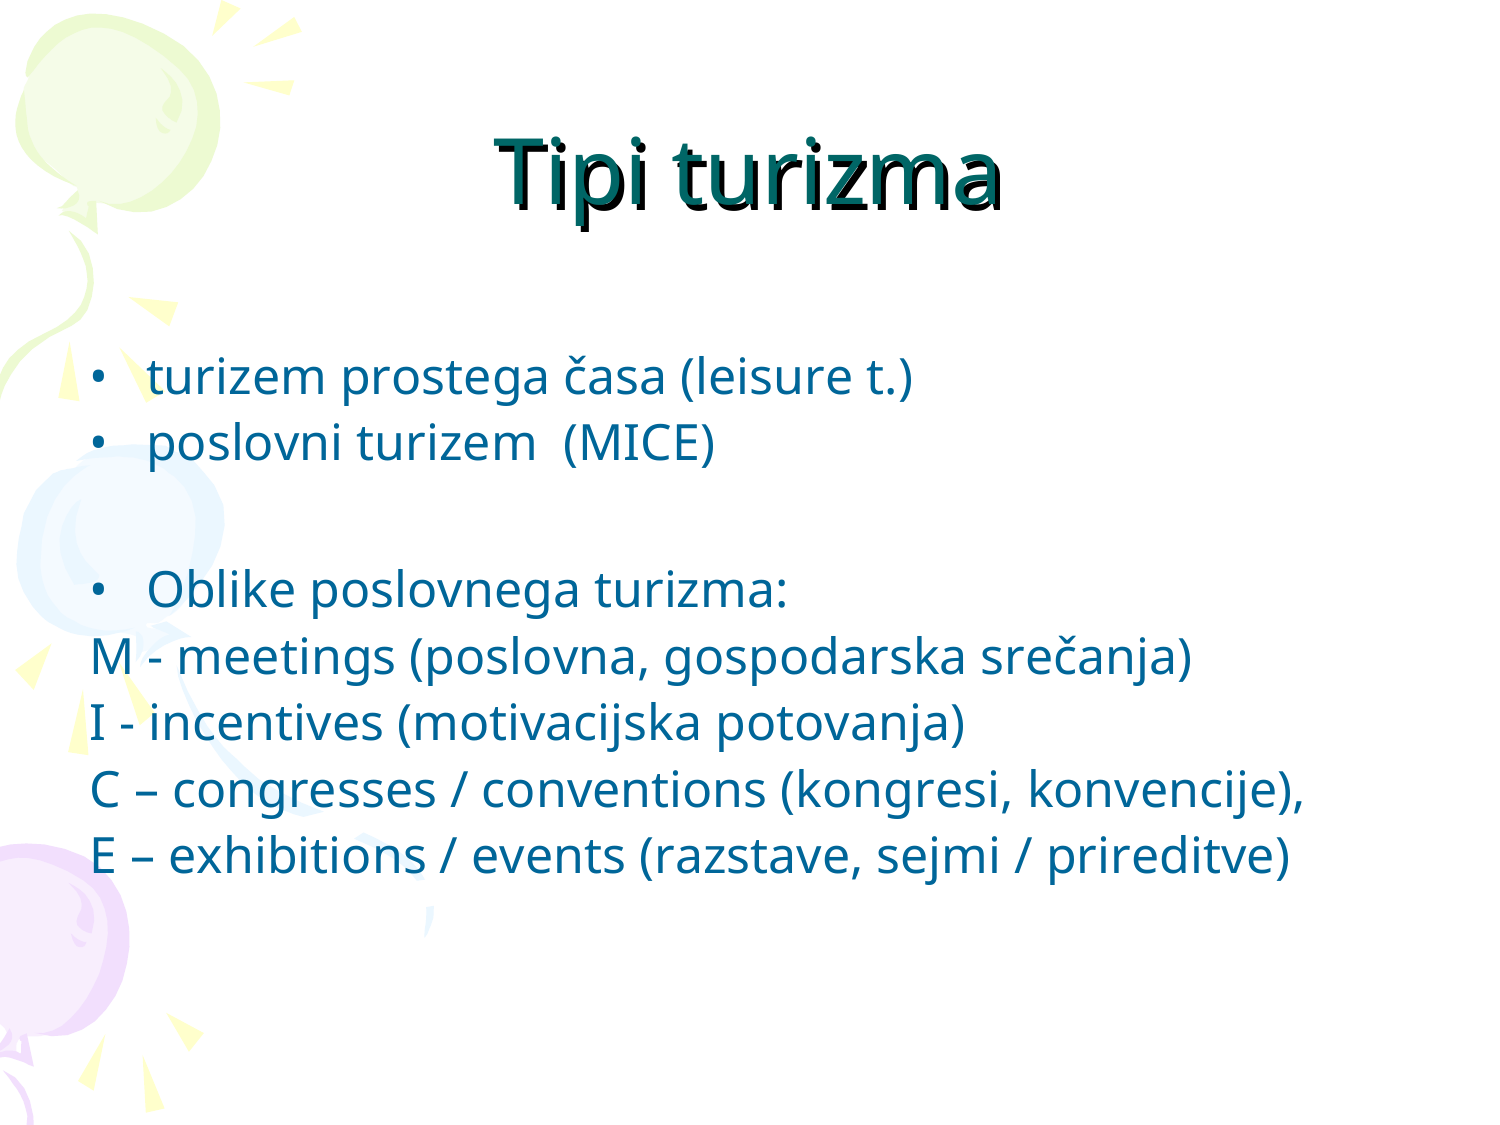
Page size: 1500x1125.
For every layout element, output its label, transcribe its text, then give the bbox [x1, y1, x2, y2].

title Tipi turizma [72, 16, 1426, 233]
list turizem prostega časa (leisure t.) poslovni turizem (MICE) Oblike poslovnega turizma: M - meetings (poslovna, gospodarska srečanja) I - incentives (motivacijska potovanja) C – congresses / conventions (kongresi, konvencije), E – exhibitions / events (razstave, sejmi / prireditve) [75, 262, 1426, 994]
